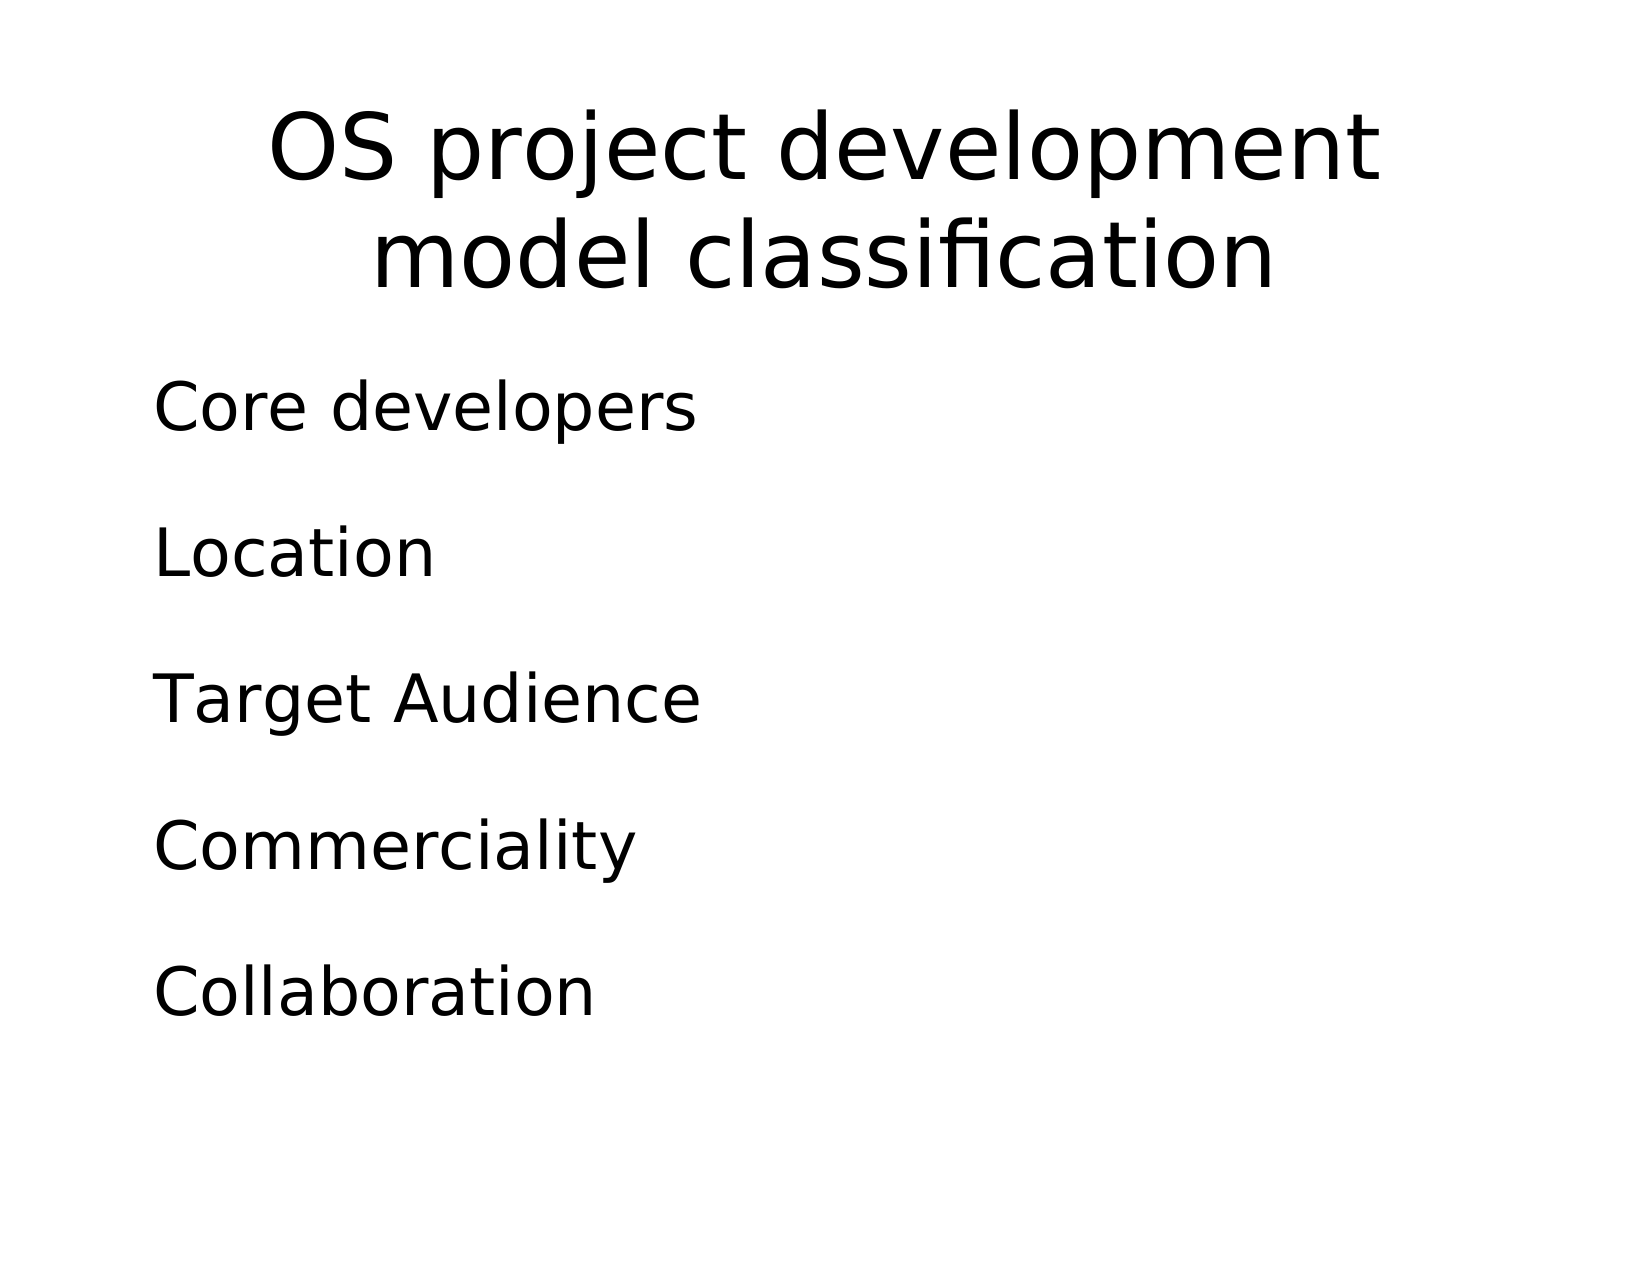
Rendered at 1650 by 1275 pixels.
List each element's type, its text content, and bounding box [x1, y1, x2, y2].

list Core developers Location Target Audience Commerciality Collaboration [135, 329, 1515, 1094]
title OS project development model classification [135, 94, 1515, 309]
